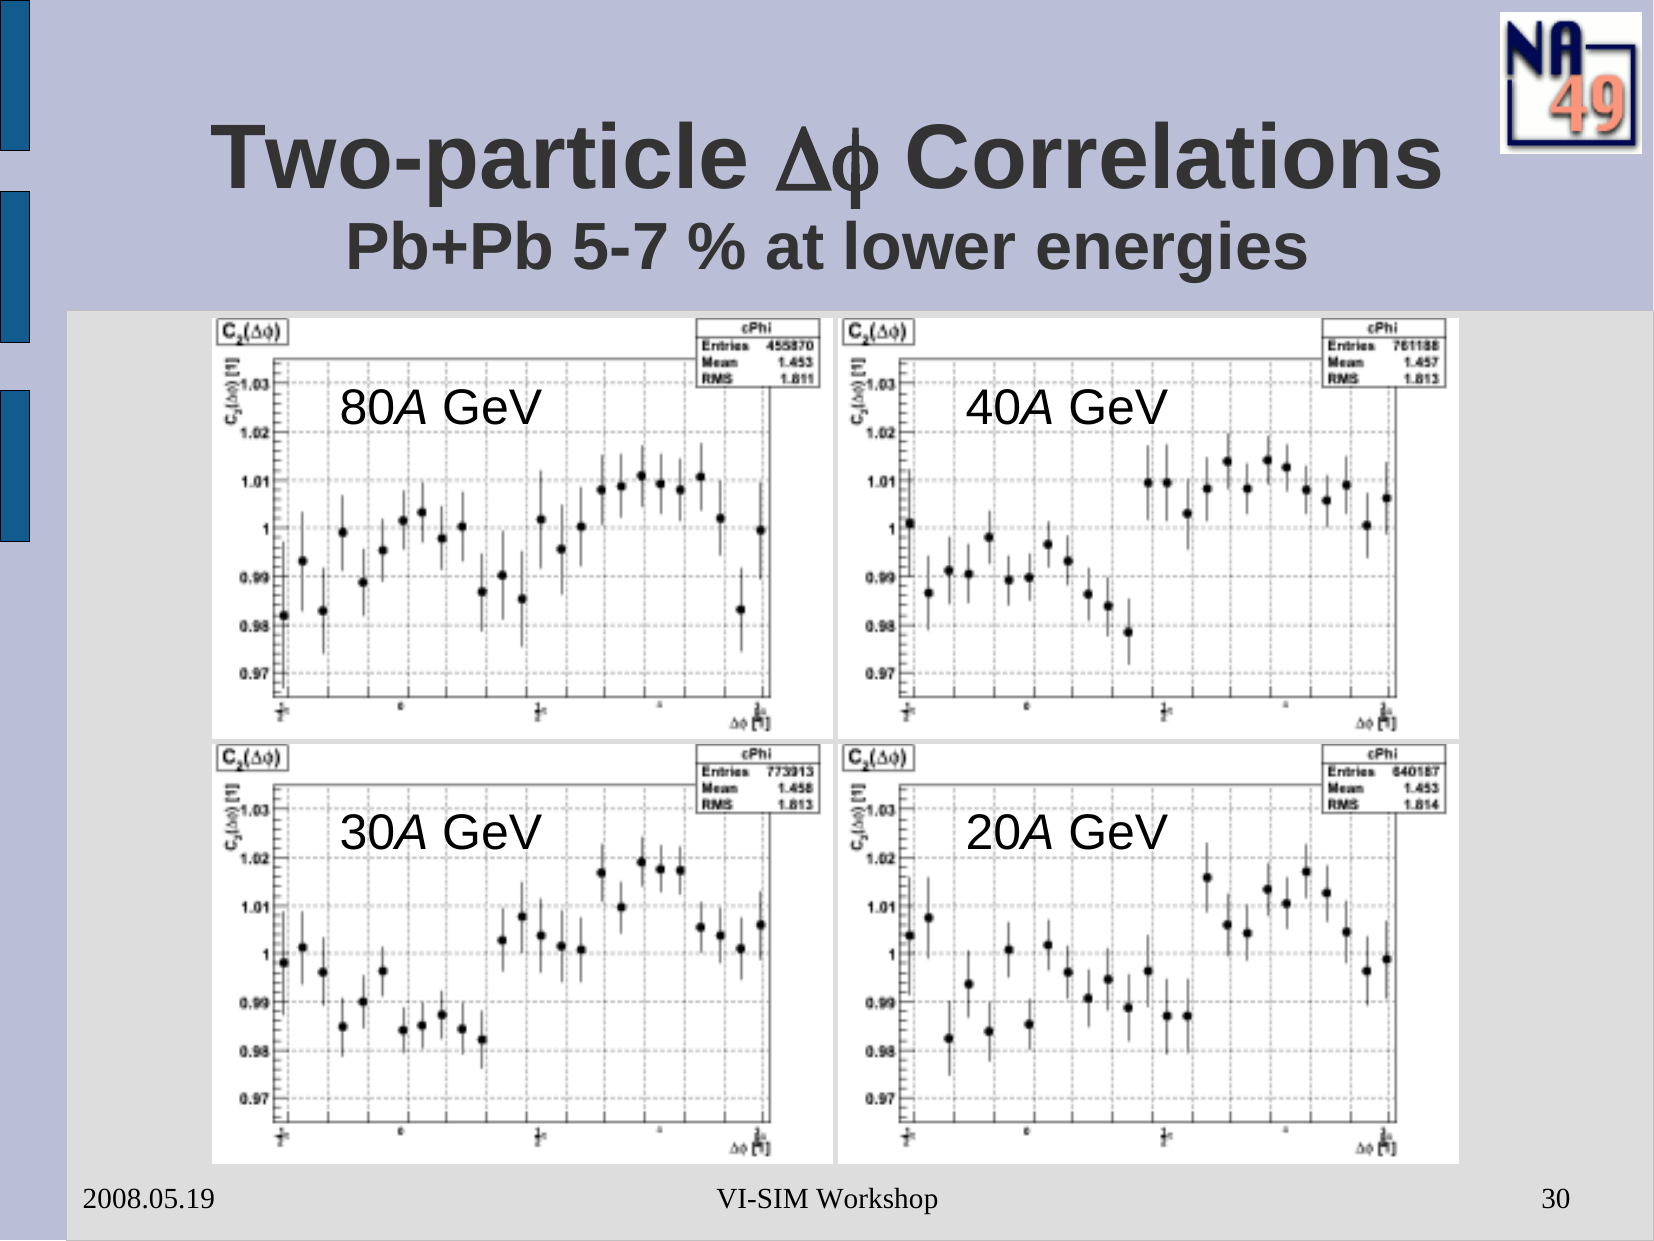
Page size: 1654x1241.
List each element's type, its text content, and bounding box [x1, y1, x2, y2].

text_box 30A GeV [324, 797, 562, 868]
picture [1500, 12, 1642, 154]
picture [212, 744, 833, 1164]
text_box 40A GeV [950, 372, 1188, 443]
picture [838, 744, 1459, 1164]
text_box 80A GeV [324, 372, 562, 443]
picture [838, 318, 1459, 739]
title Two-particle Df Correlations Pb+Pb 5-7 % at lower energies [121, 91, 1534, 299]
text_box 20A GeV [950, 797, 1188, 868]
picture [212, 318, 833, 739]
